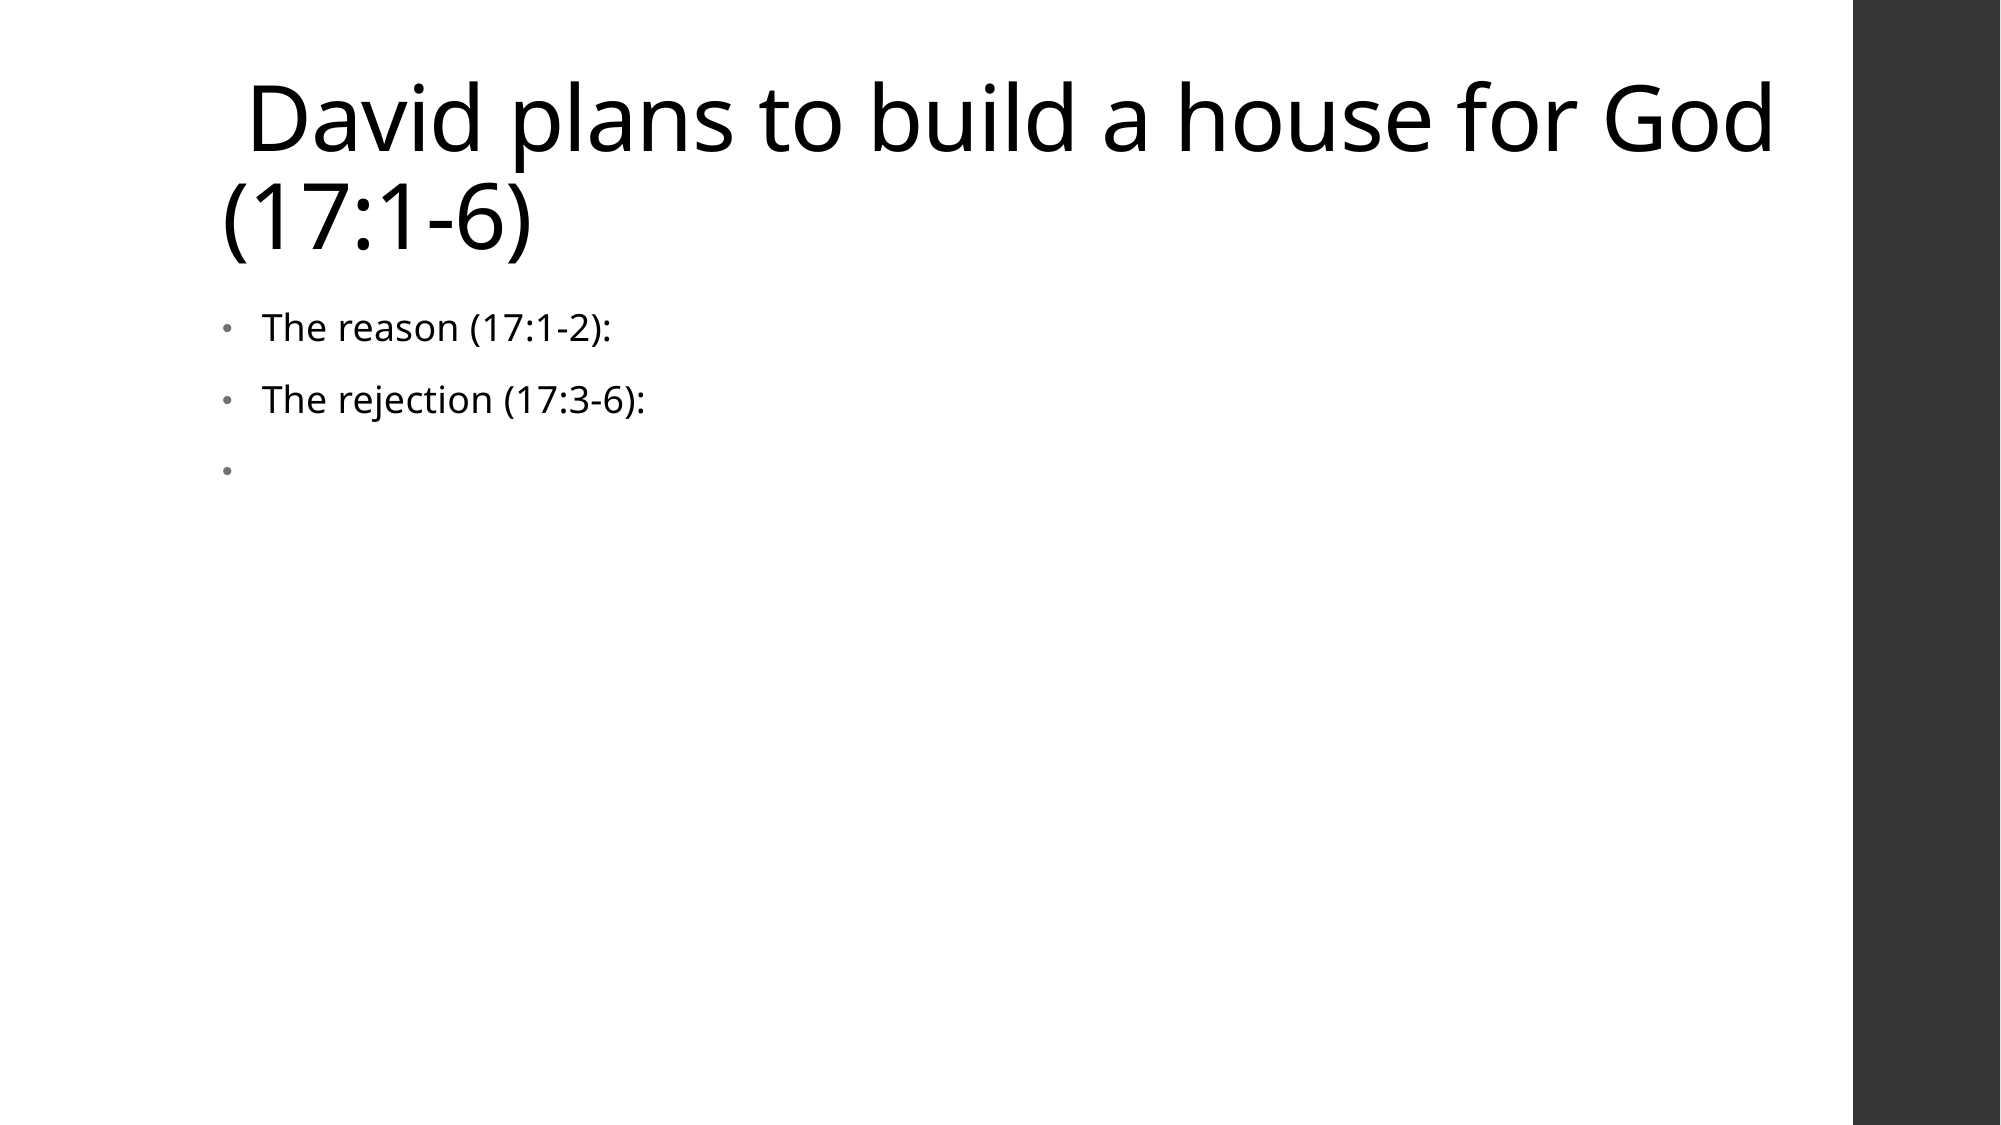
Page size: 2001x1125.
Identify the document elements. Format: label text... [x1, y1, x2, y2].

list The reason (17:1-2): The rejection (17:3-6): [206, 299, 1617, 1014]
title David plans to build a house for God (17:1-6) [206, 60, 1797, 278]
